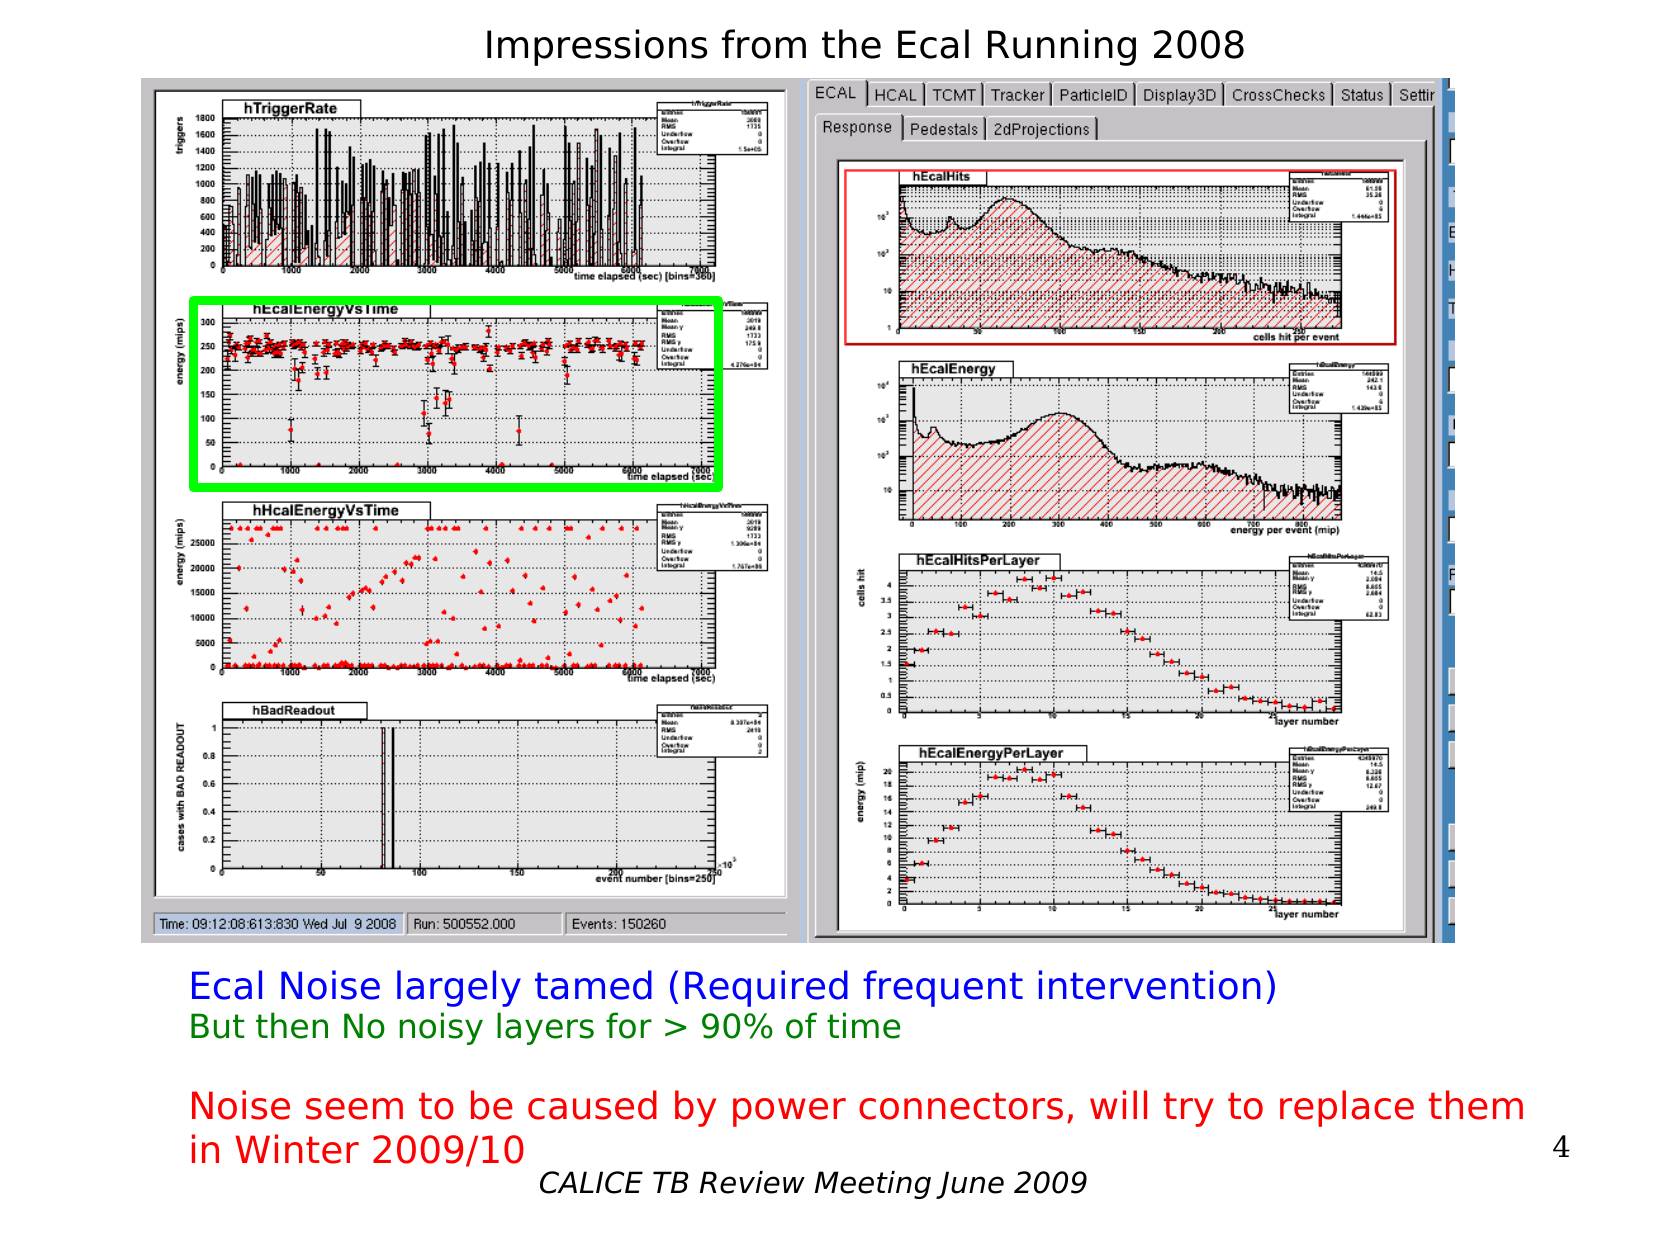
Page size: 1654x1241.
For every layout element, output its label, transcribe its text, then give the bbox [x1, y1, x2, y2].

text_box Impressions from the Ecal Running 2008 [469, 16, 1246, 76]
text_box Ecal Noise largely tamed (Required frequent intervention) But then No noisy layers for > 90% of time Noise seem to be caused by power connectors, will try to replace them in Winter 2009/10 [173, 957, 1526, 1180]
picture [141, 78, 1455, 943]
